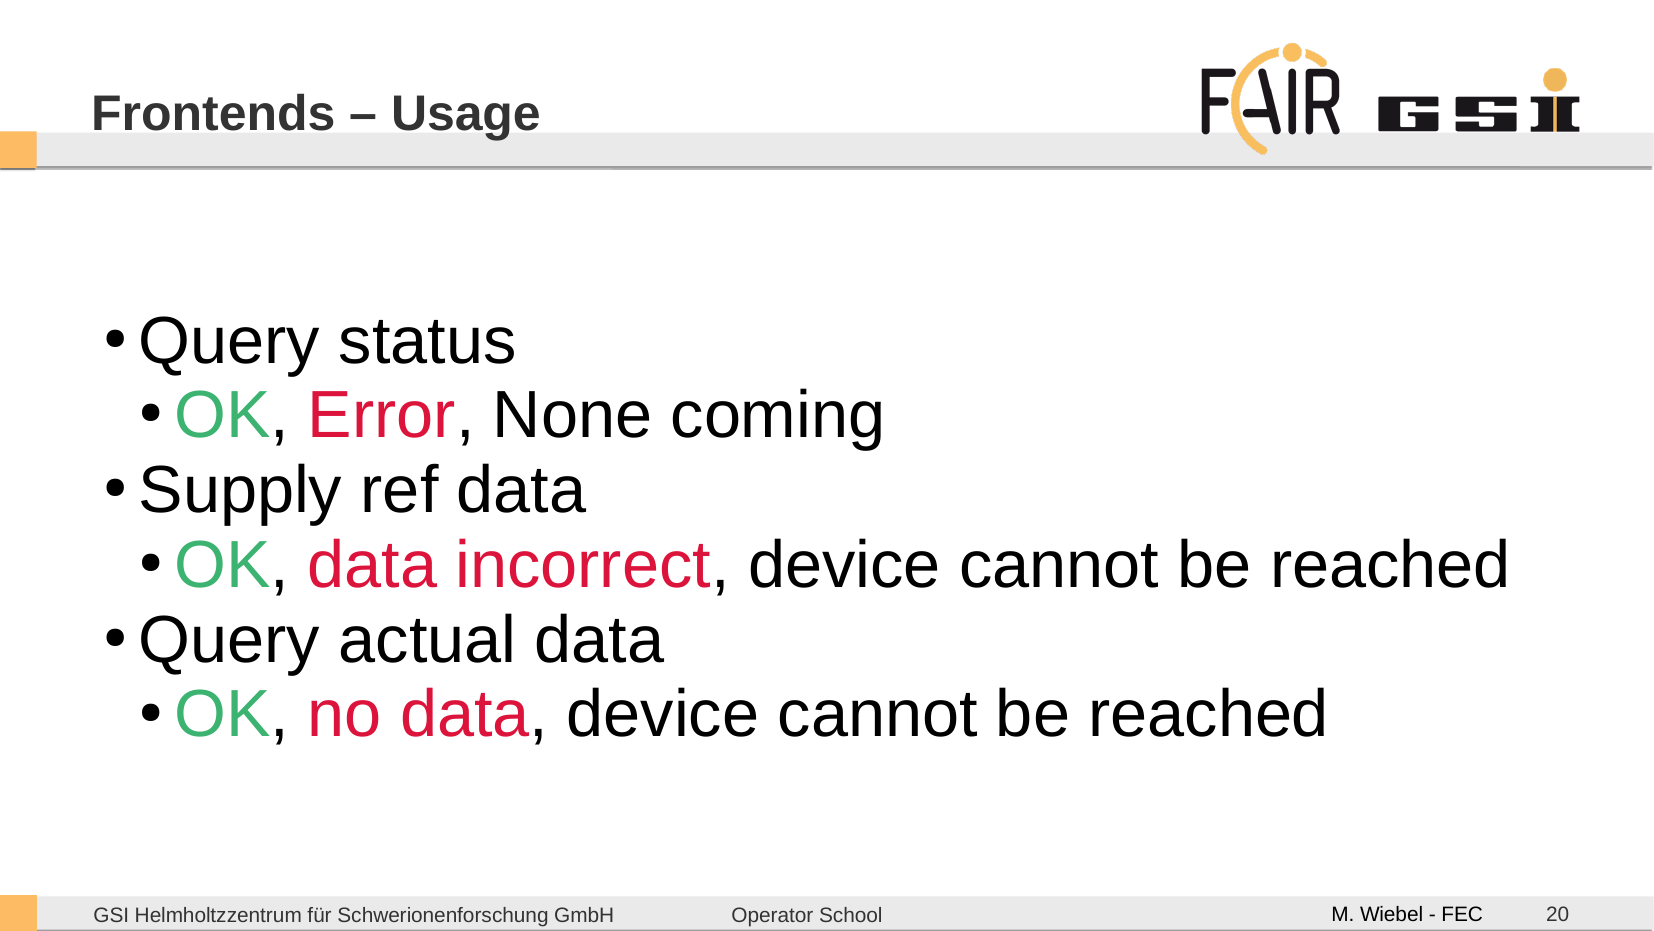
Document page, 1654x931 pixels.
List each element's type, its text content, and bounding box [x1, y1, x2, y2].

title Frontends – Usage [76, 41, 1288, 149]
picture [1200, 40, 1341, 157]
text_box Query status OK, Error, None coming Supply ref data OK, data incorrect, device cannot be reached Query actual data OK, no data, device cannot be reached [88, 295, 1565, 798]
picture [1376, 65, 1581, 132]
